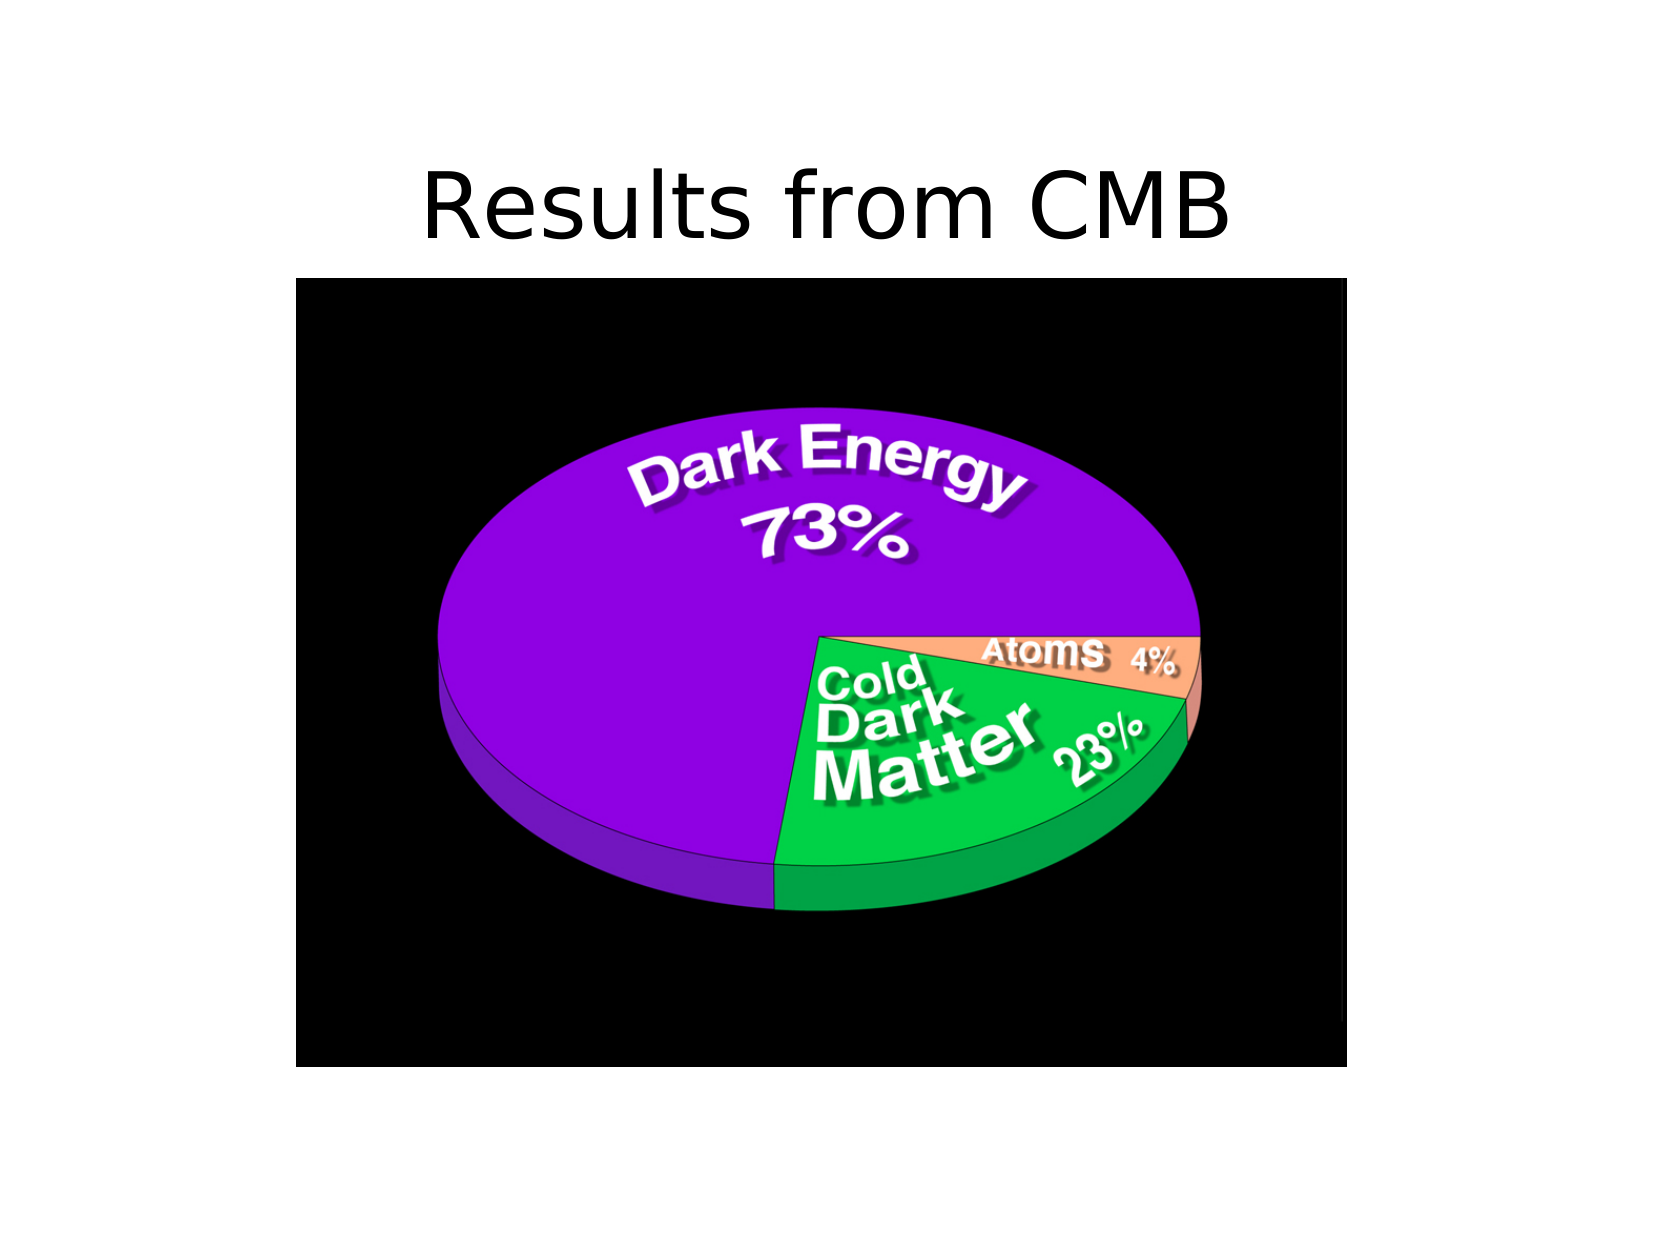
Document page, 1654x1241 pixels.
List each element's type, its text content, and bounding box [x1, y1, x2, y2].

title Results from CMB [121, 102, 1534, 310]
picture [296, 278, 1347, 1067]
